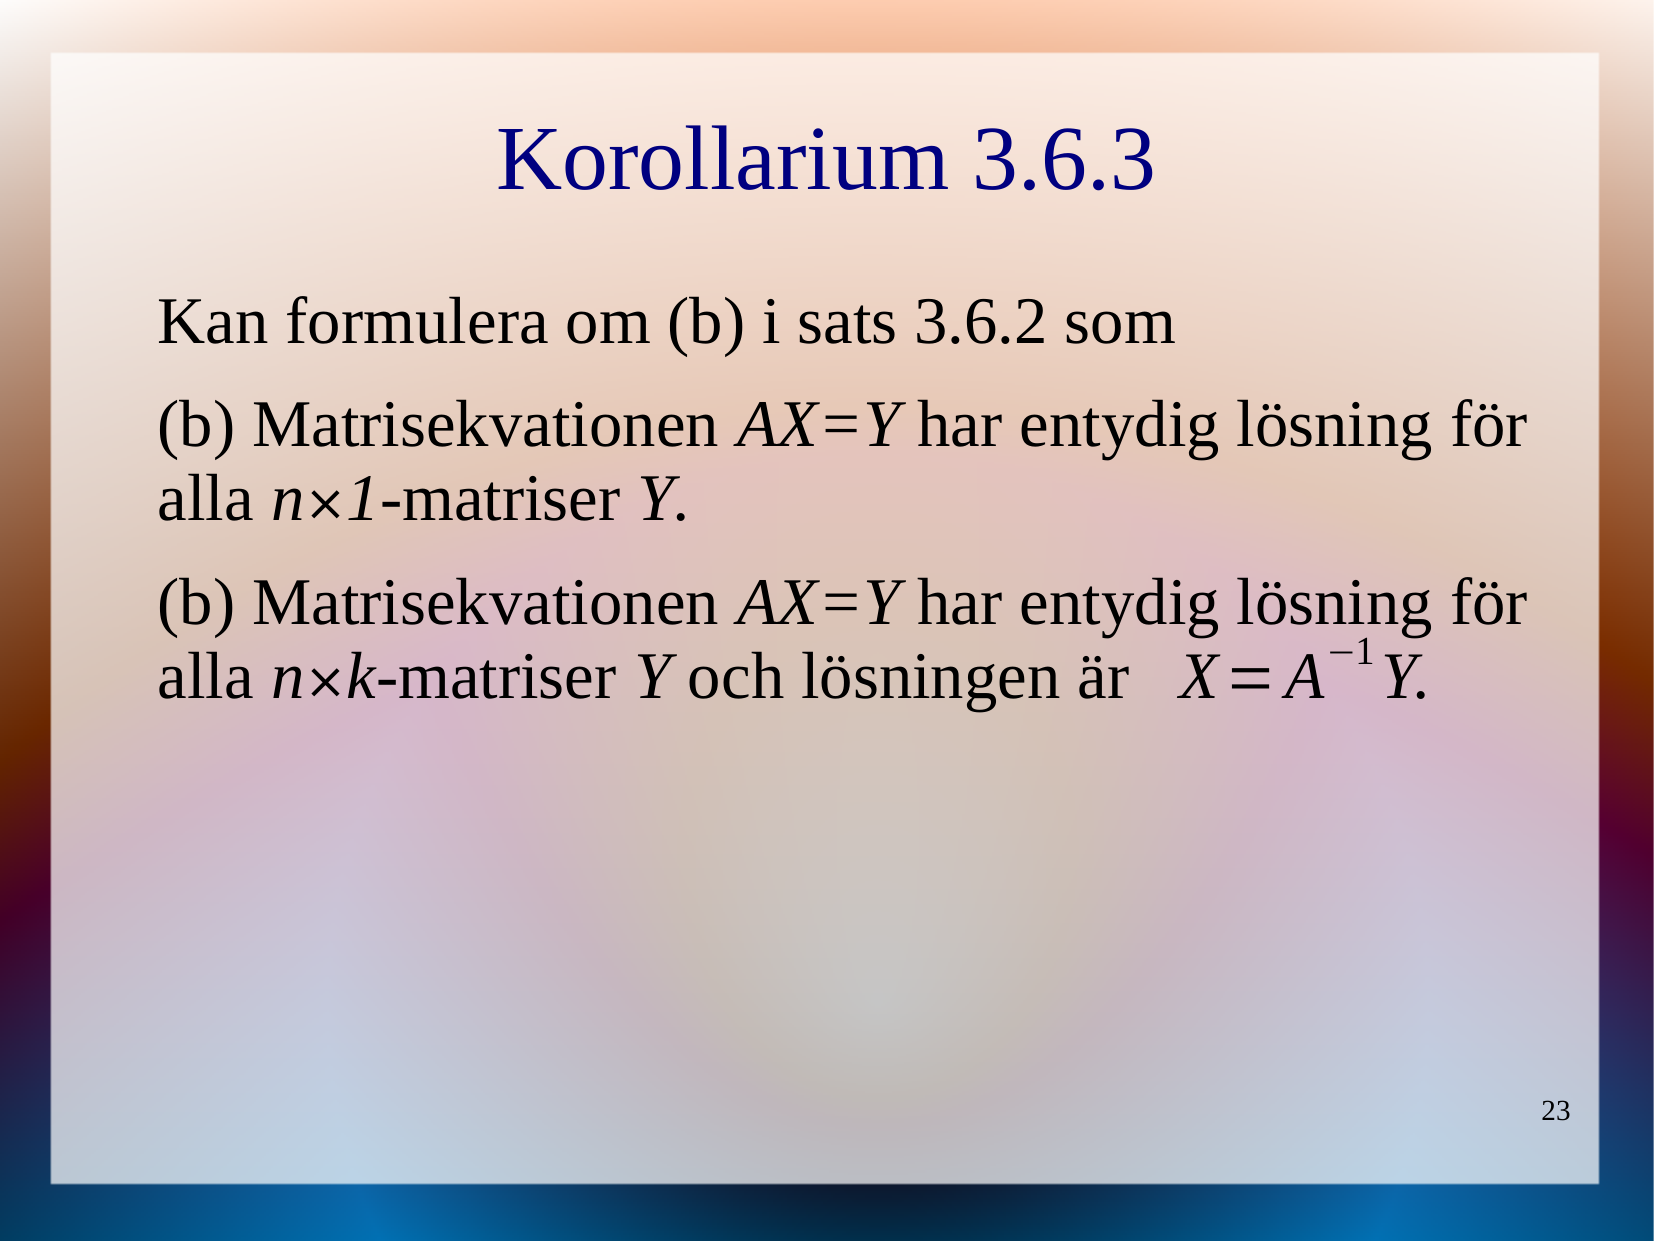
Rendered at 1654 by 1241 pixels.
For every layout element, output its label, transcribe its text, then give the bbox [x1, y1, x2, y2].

title Korollarium 3.6.3 [82, 62, 1571, 256]
list Kan formulera om (b) i sats 3.6.2 som (b) Matrisekvationen AX=Y har entydig lösning för alla n⨯1-matriser Y. (b) Matrisekvationen AX=Y har entydig lösning för alla n⨯k-matriser Y och lösningen är . [86, 283, 1576, 1088]
picture [0, 0, 1654, 1241]
chart [1168, 629, 1433, 713]
